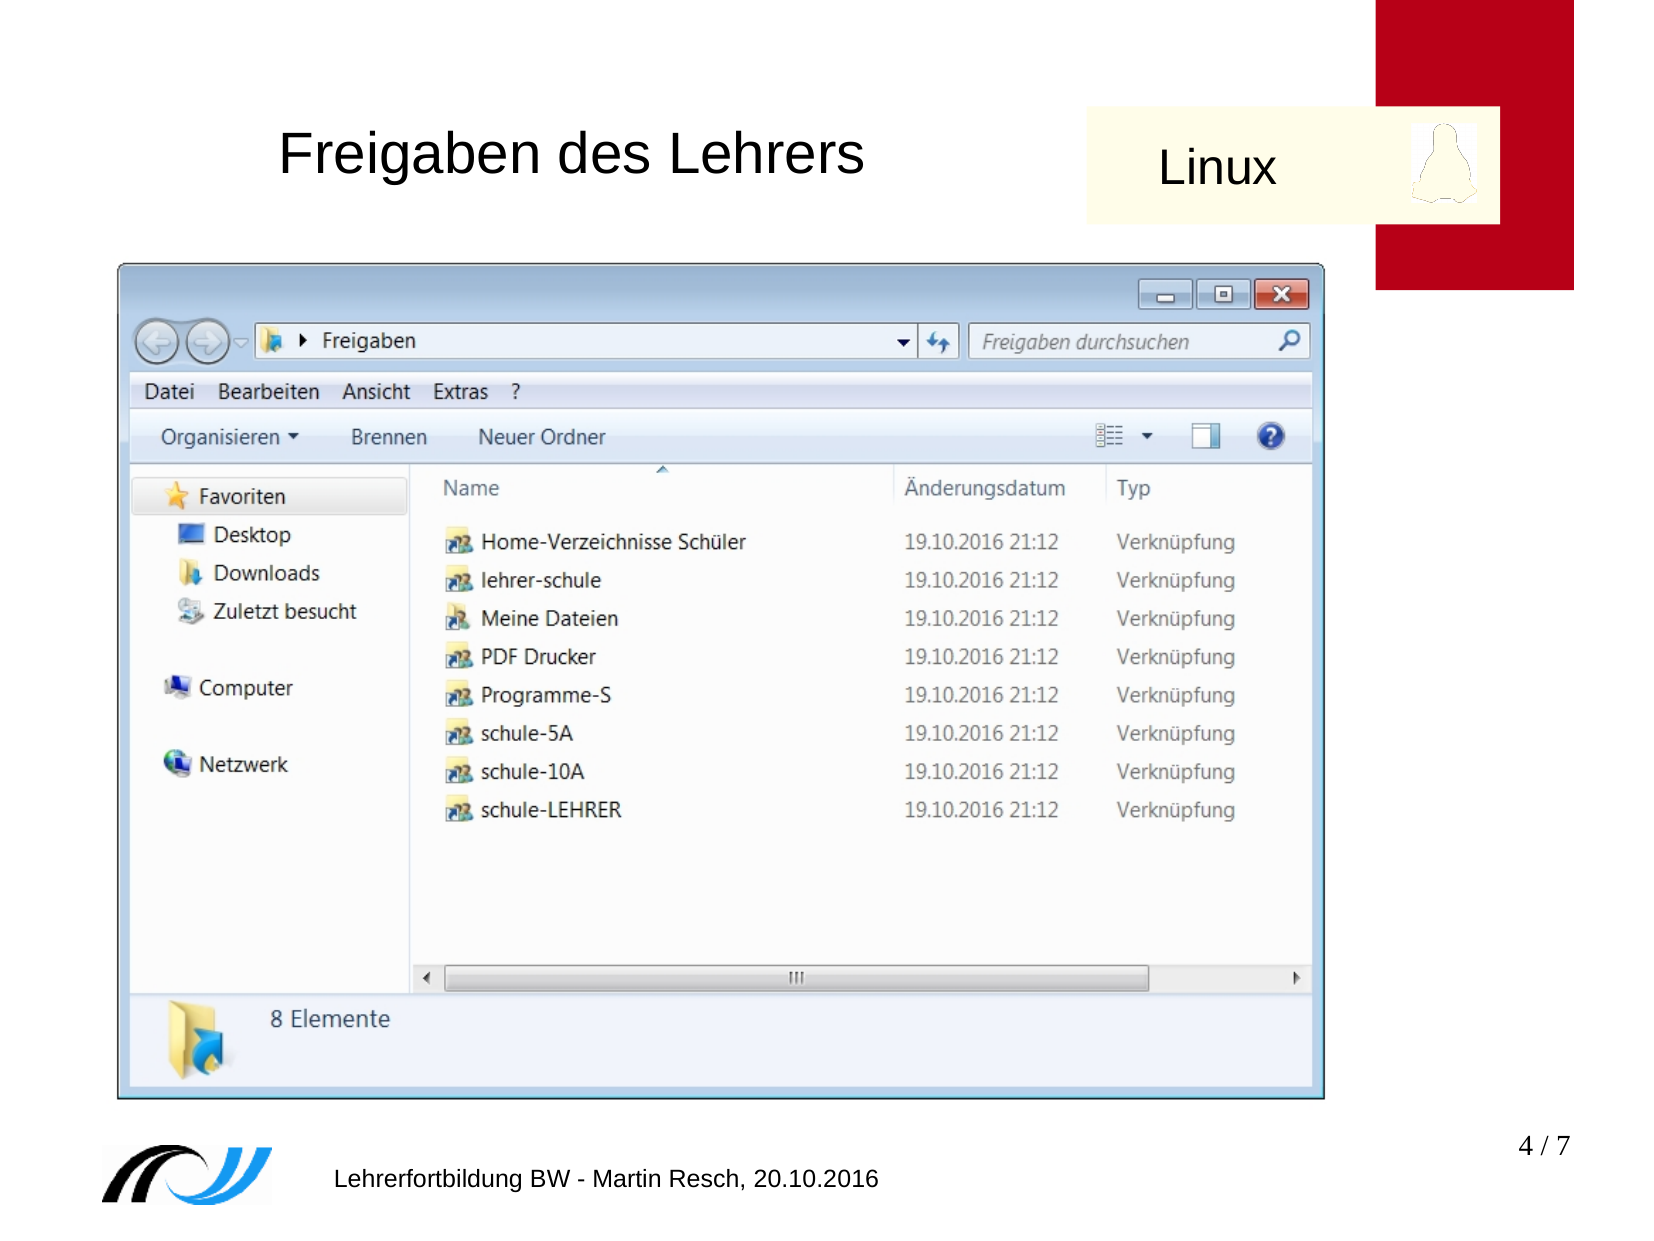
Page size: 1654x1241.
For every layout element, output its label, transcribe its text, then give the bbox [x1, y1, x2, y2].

picture [102, 1145, 272, 1205]
title Freigaben des Lehrers [82, 49, 1063, 257]
picture [106, 256, 1335, 1111]
text_box Lehrerfortbildung BW - Martin Resch, 20.10.2016 [319, 1157, 897, 1201]
